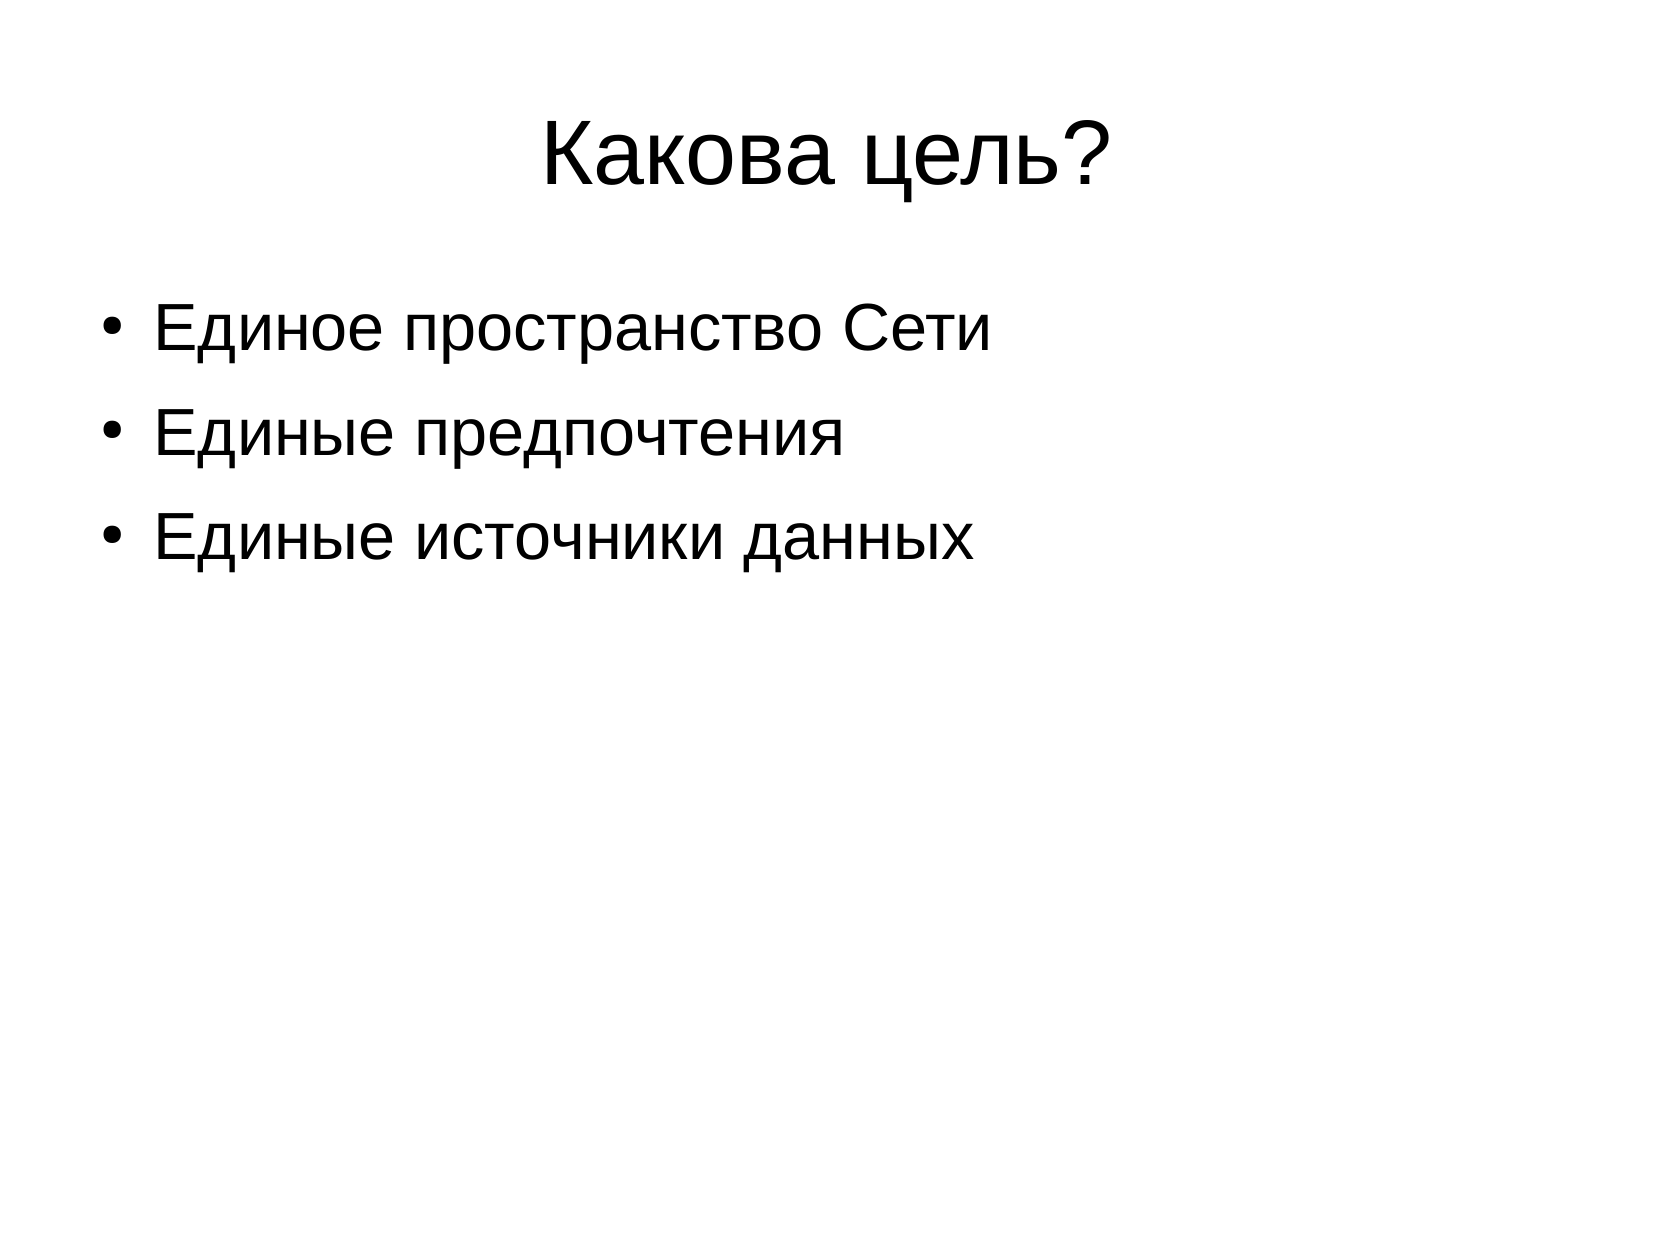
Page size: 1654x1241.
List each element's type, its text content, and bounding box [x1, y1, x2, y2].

list Единое пространство Сети Единые предпочтения Единые источники данных [82, 290, 1571, 1094]
title Какова цель? [82, 56, 1571, 250]
